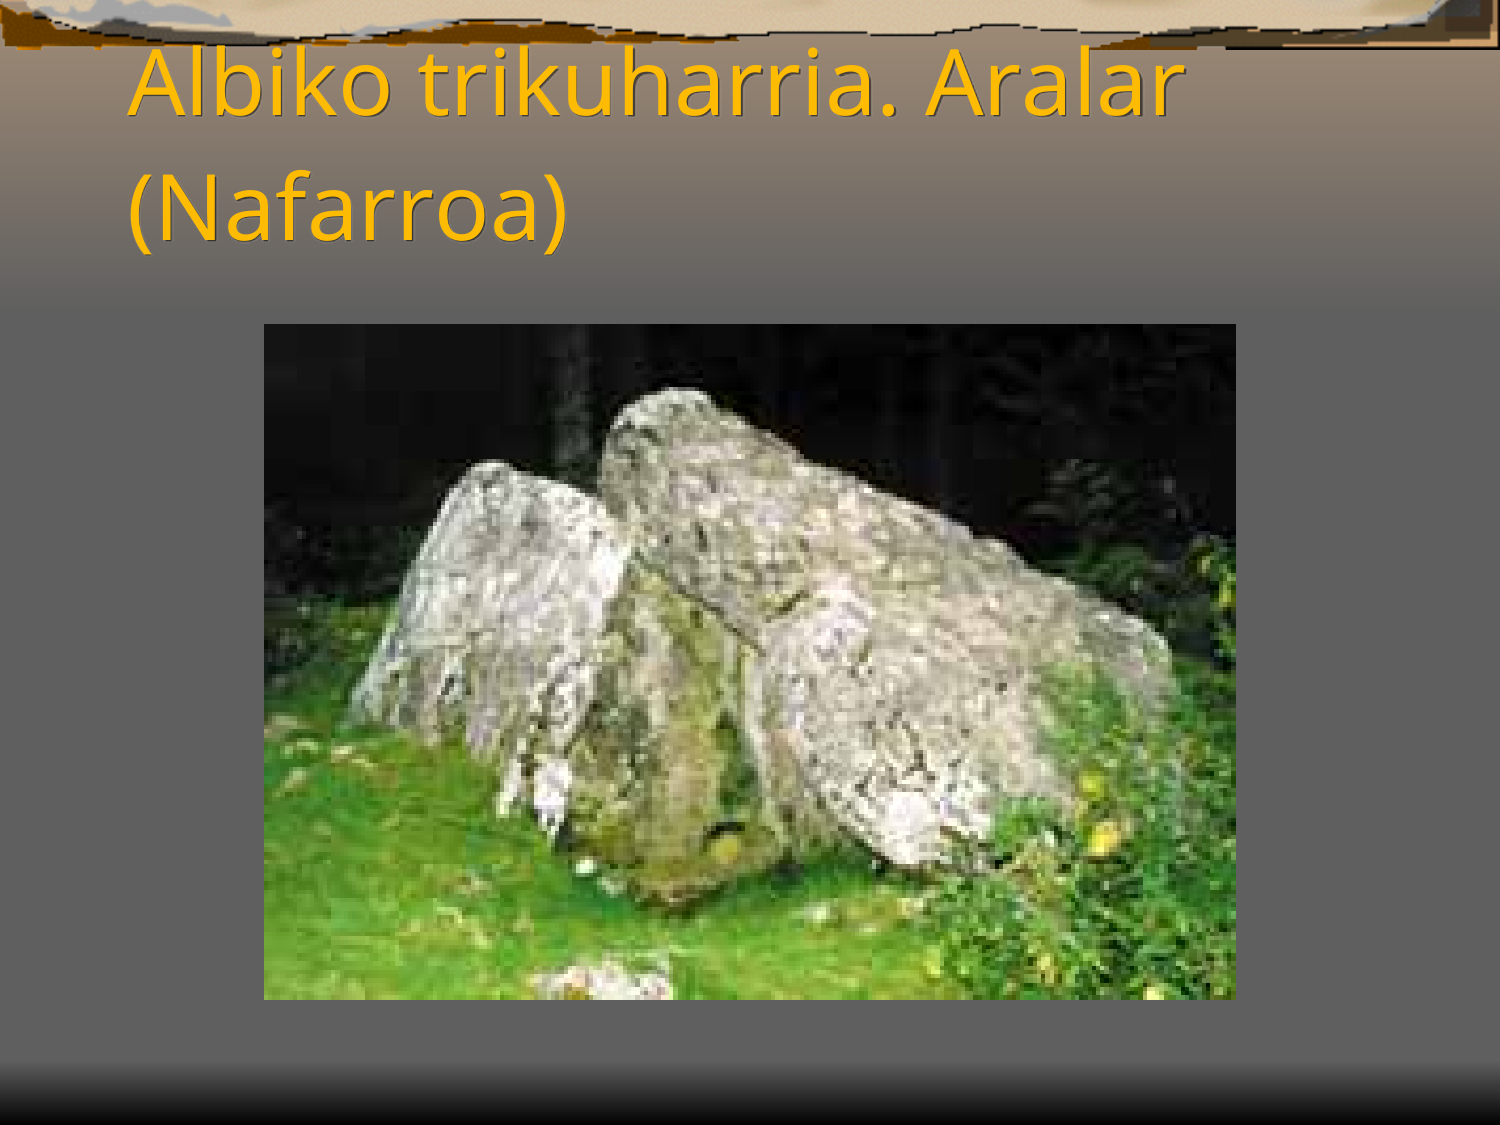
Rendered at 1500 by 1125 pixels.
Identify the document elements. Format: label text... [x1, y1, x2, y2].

picture [0, 0, 1500, 50]
title Albiko trikuharria. Aralar (Nafarroa) [112, 39, 1388, 275]
chart [264, 324, 1236, 1000]
